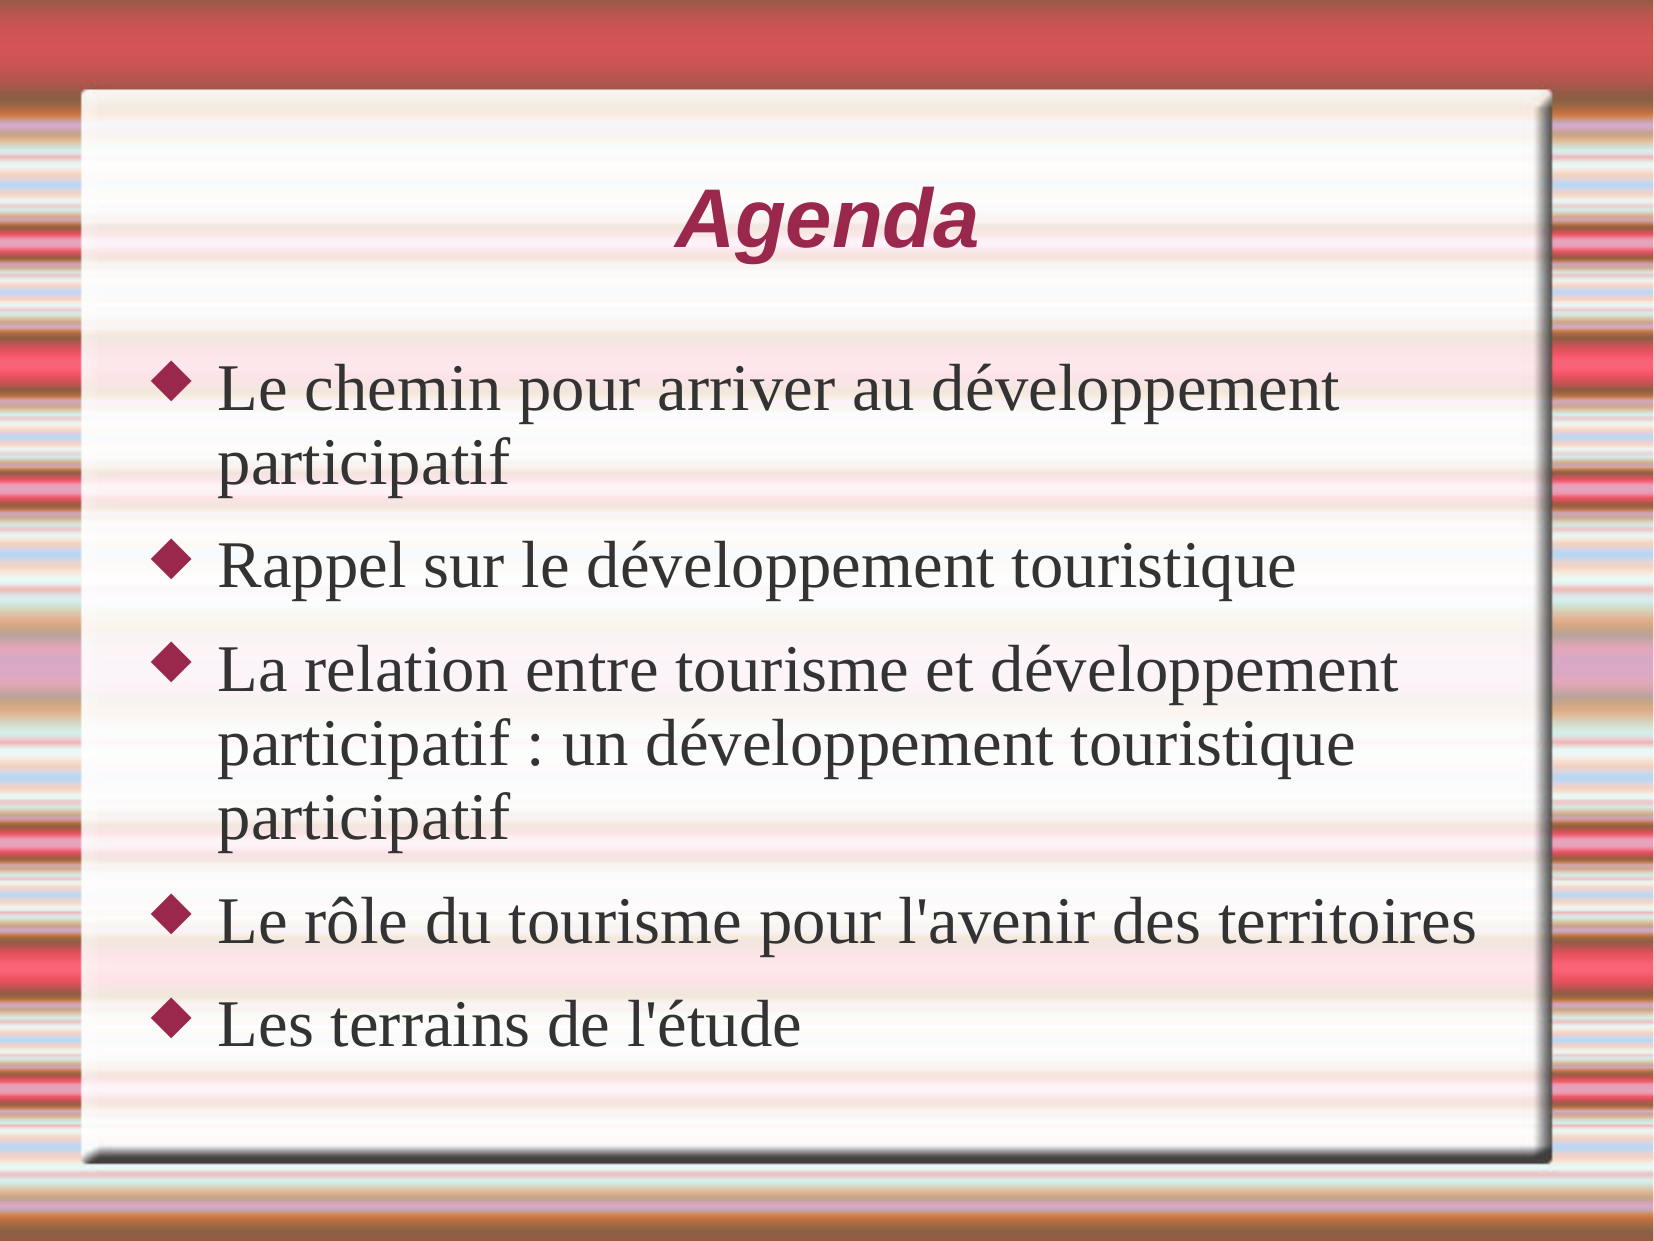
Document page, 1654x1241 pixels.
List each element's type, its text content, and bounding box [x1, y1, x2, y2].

picture [0, 0, 1654, 1241]
title Agenda [121, 114, 1534, 322]
list Le chemin pour arriver au développement participatif Rappel sur le développement touristique La relation entre tourisme et développement participatif : un développement touristique participatif Le rôle du tourisme pour l'avenir des territoires Les terrains de l'étude [134, 350, 1516, 1133]
